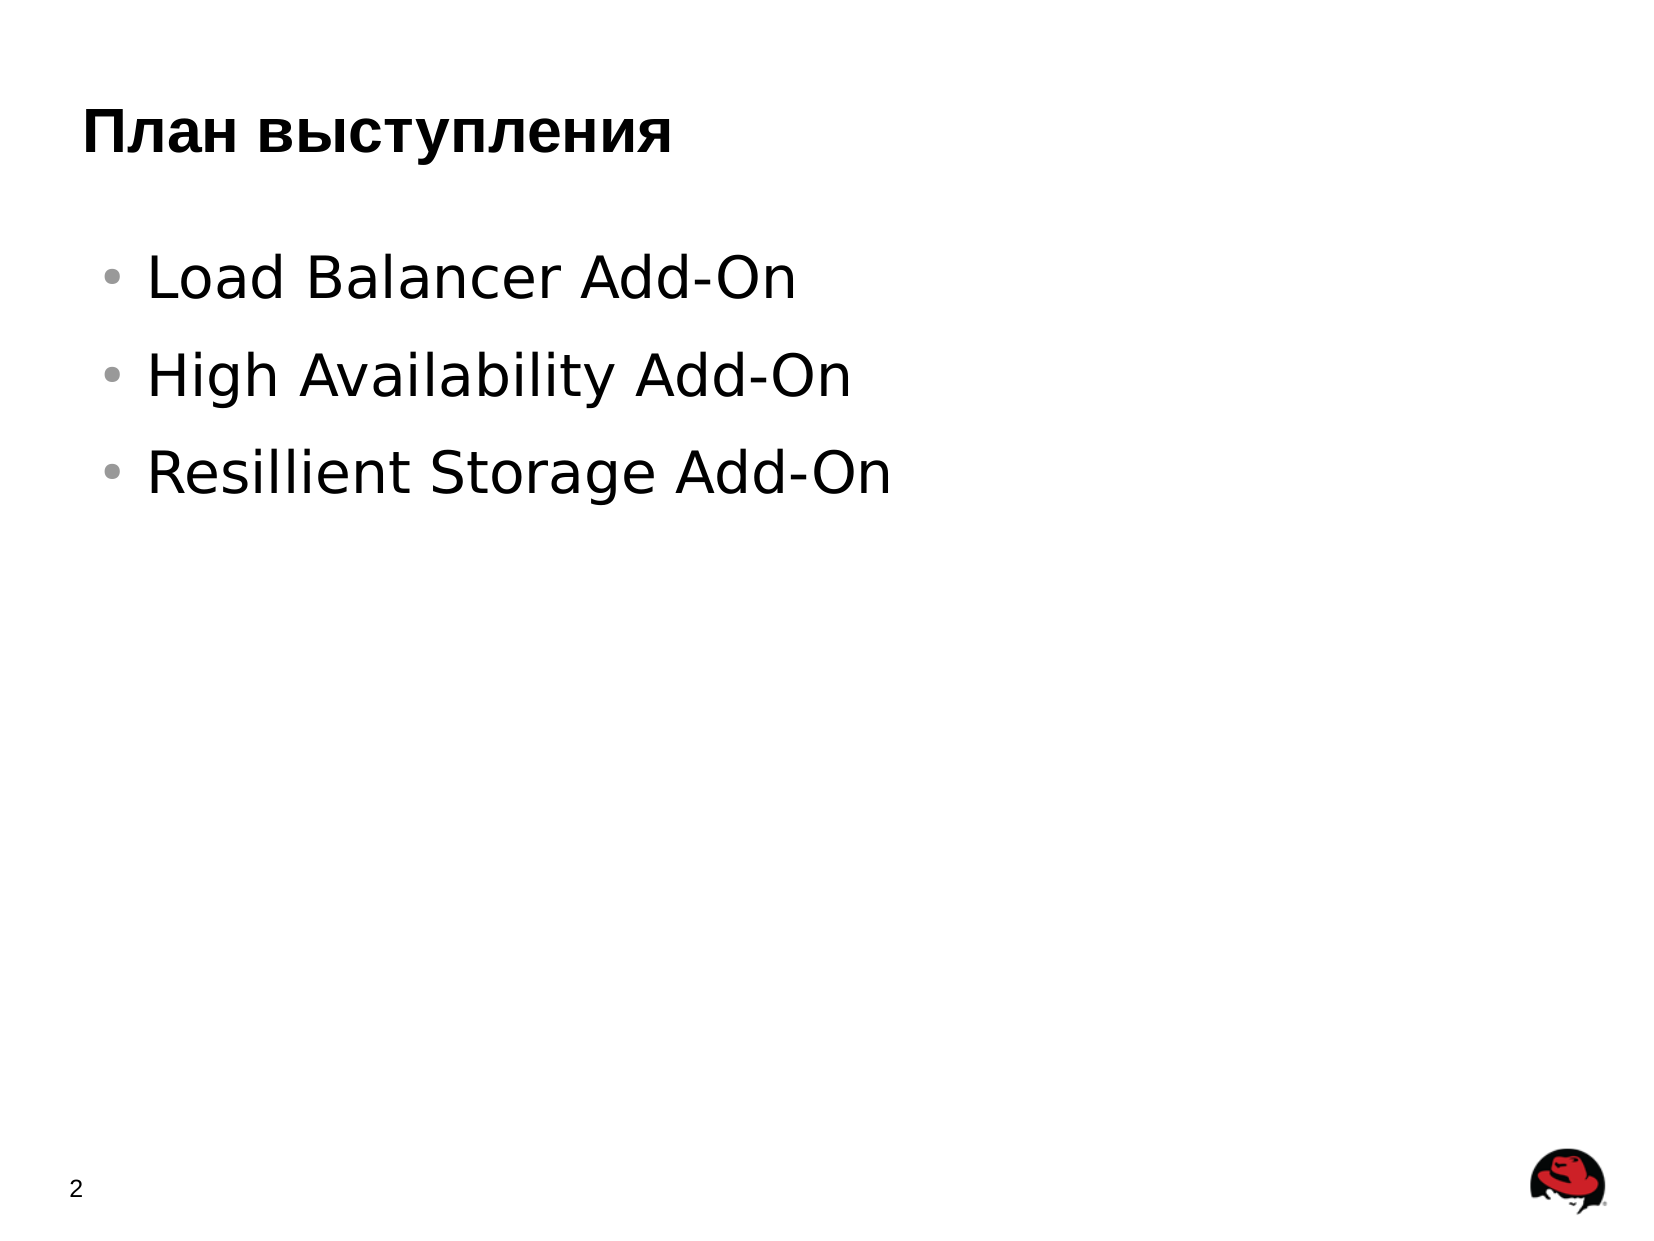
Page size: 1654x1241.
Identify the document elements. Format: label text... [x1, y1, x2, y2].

title План выступления [82, 37, 1571, 226]
list Load Balancer Add-On High Availability Add-On Resillient Storage Add-On [86, 244, 1576, 1039]
picture [1529, 1146, 1613, 1224]
